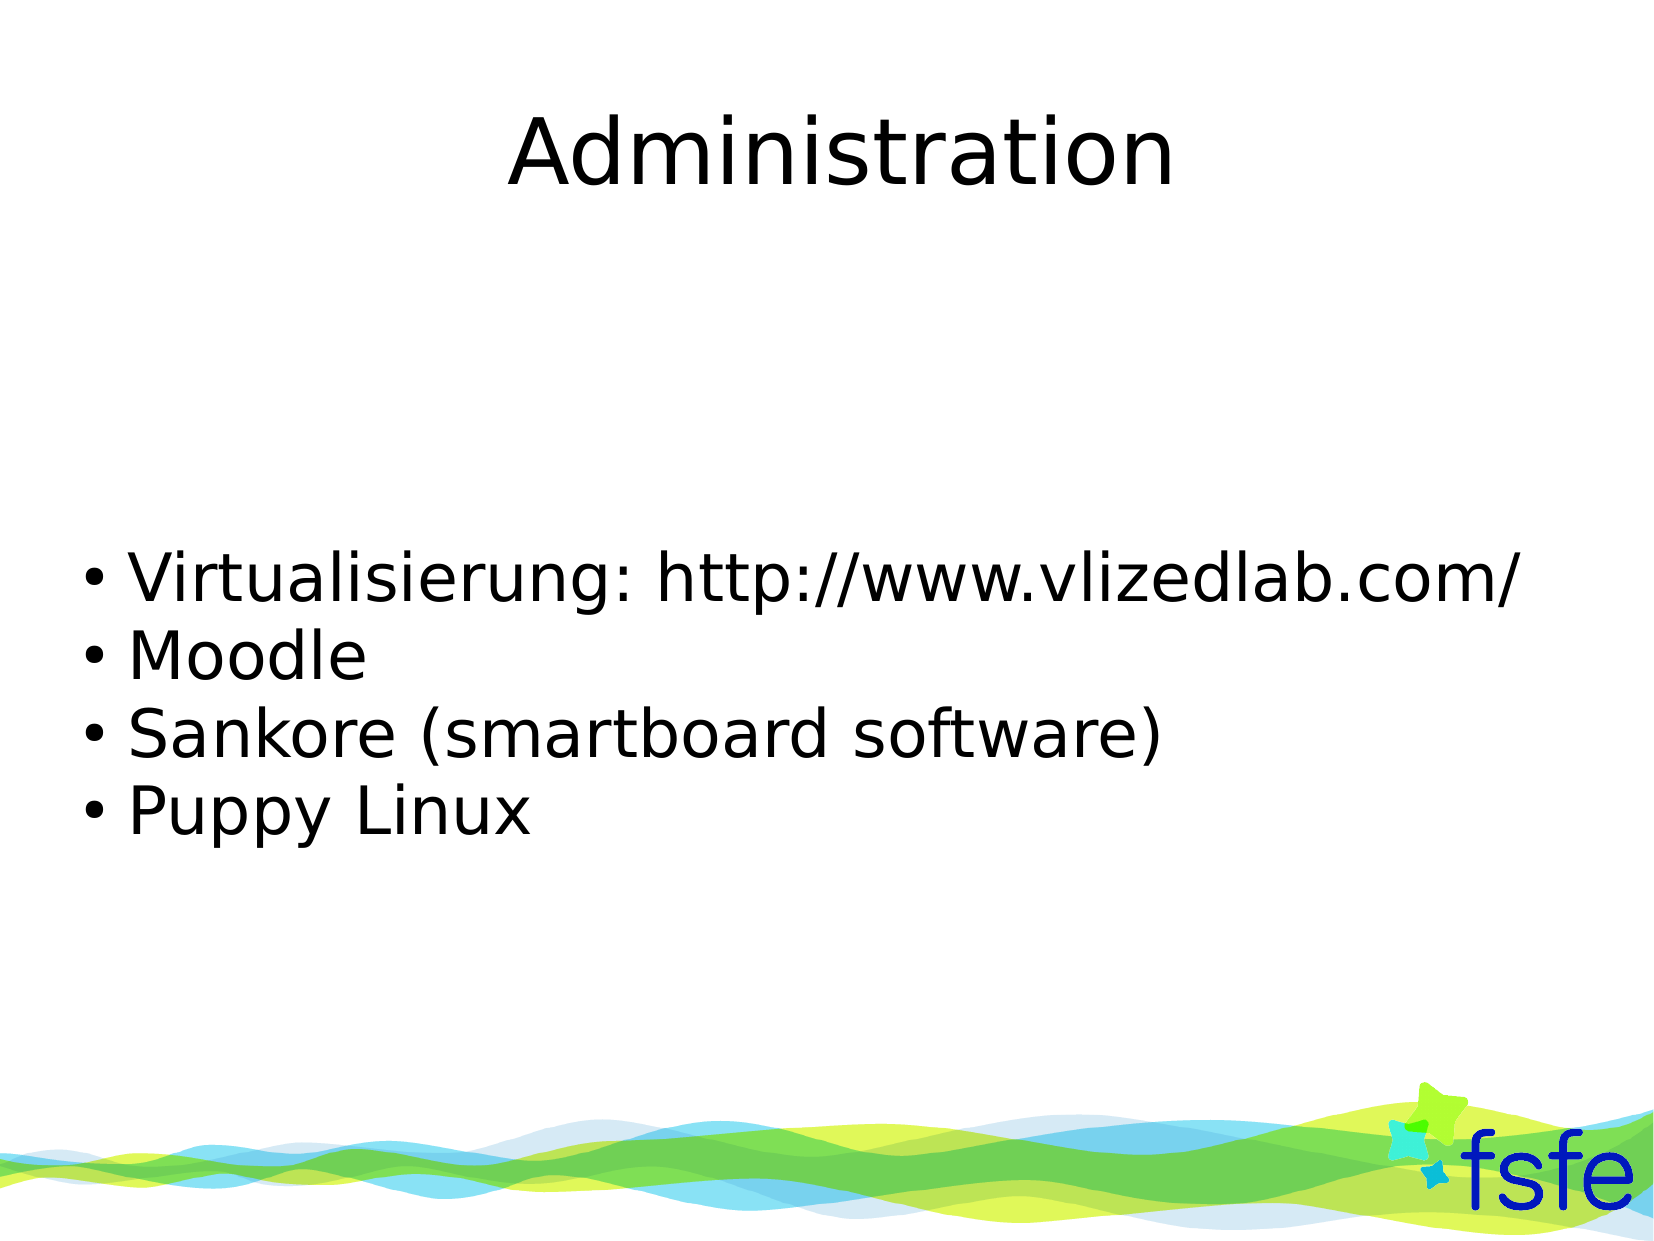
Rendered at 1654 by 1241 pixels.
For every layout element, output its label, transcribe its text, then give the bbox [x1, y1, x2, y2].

title Administration [82, 56, 1571, 250]
picture [0, 1081, 1654, 1241]
subtitle Virtualisierung: http://www.vlizedlab.com/ Moodle Sankore (smartboard software) Puppy Linux [82, 297, 1565, 1093]
